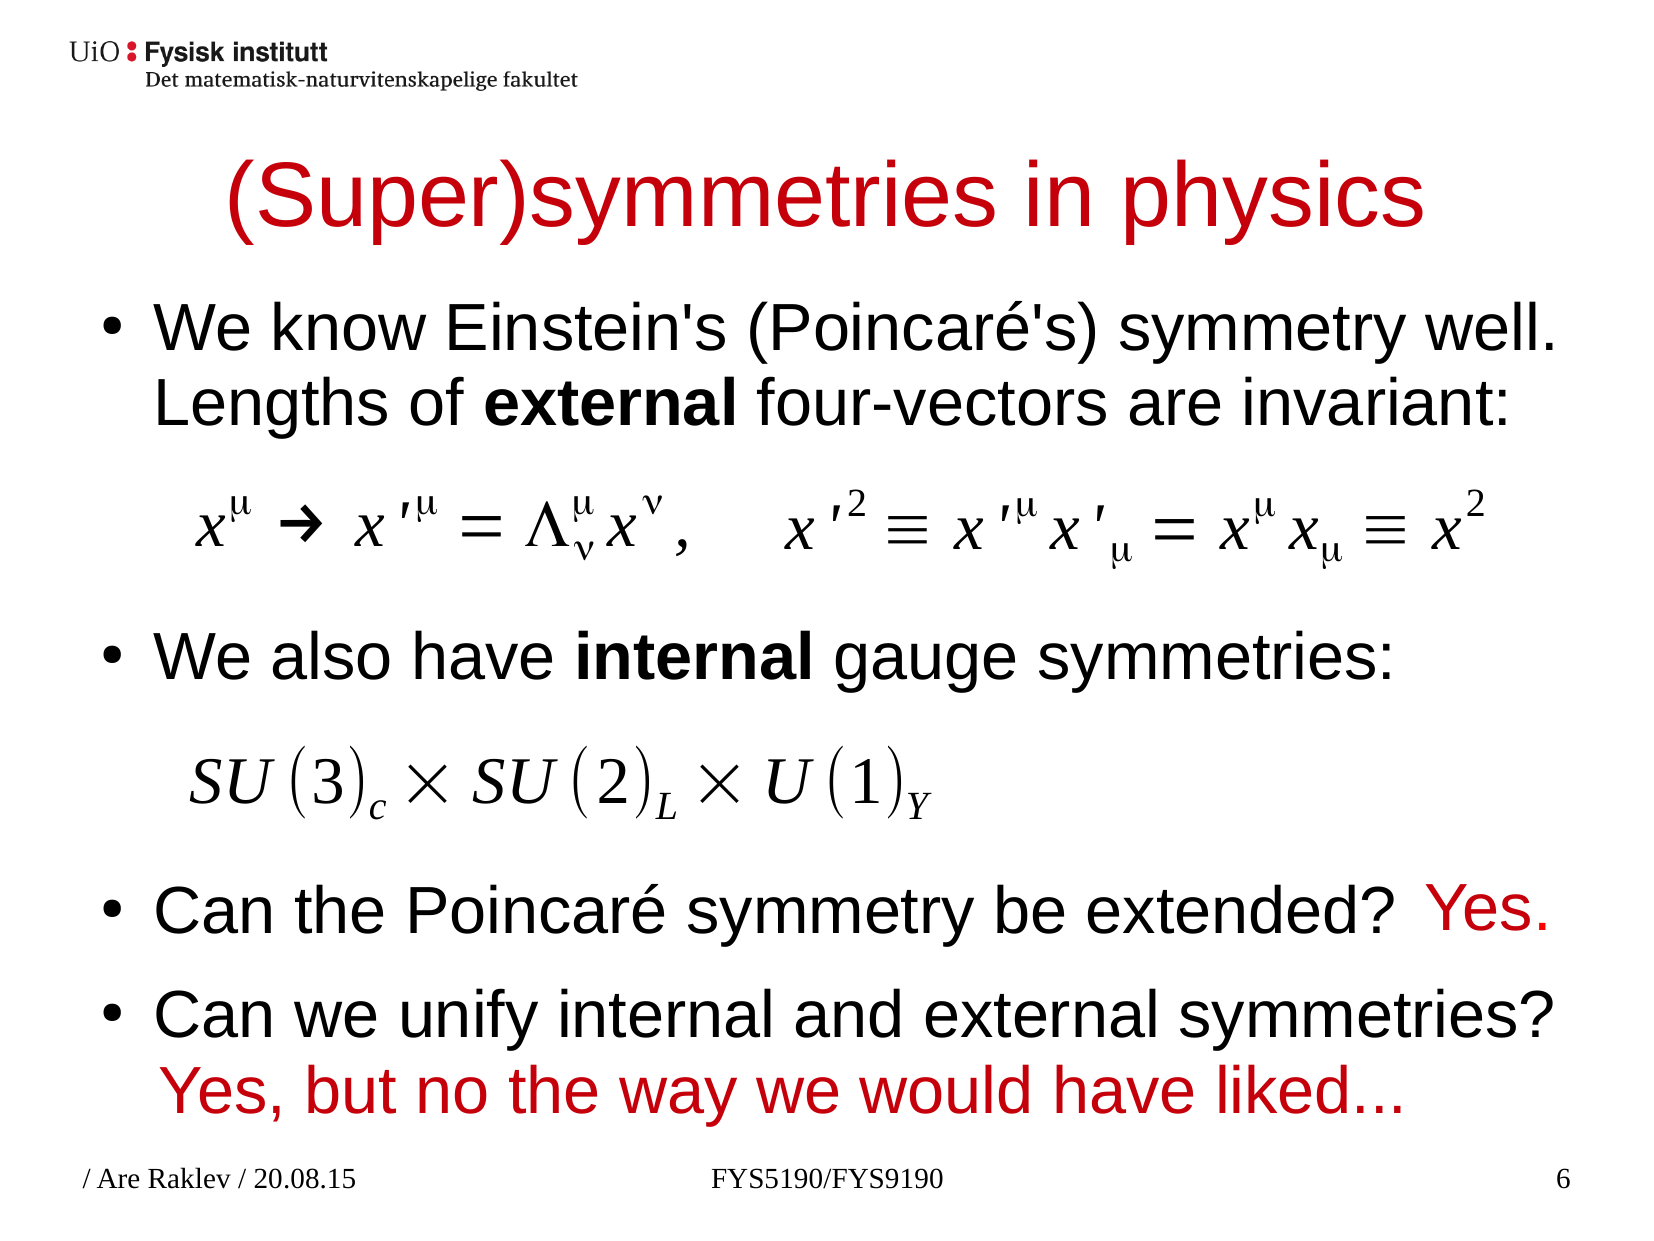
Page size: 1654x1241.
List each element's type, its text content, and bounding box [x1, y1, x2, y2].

list We know Einstein's (Poincaré's) symmetry well. Lengths of external four-vectors are invariant: We also have internal gauge symmetries: Can the Poincaré symmetry be extended? Can we unify internal and external symmetries? [82, 290, 1571, 1094]
title (Super)symmetries in physics [82, 90, 1571, 290]
chart [180, 742, 941, 828]
text_box Yes. [1409, 862, 1597, 952]
picture [68, 37, 581, 93]
chart [185, 487, 698, 563]
text_box Yes, but no the way we would have liked... [144, 1045, 1607, 1135]
chart [774, 479, 1492, 573]
